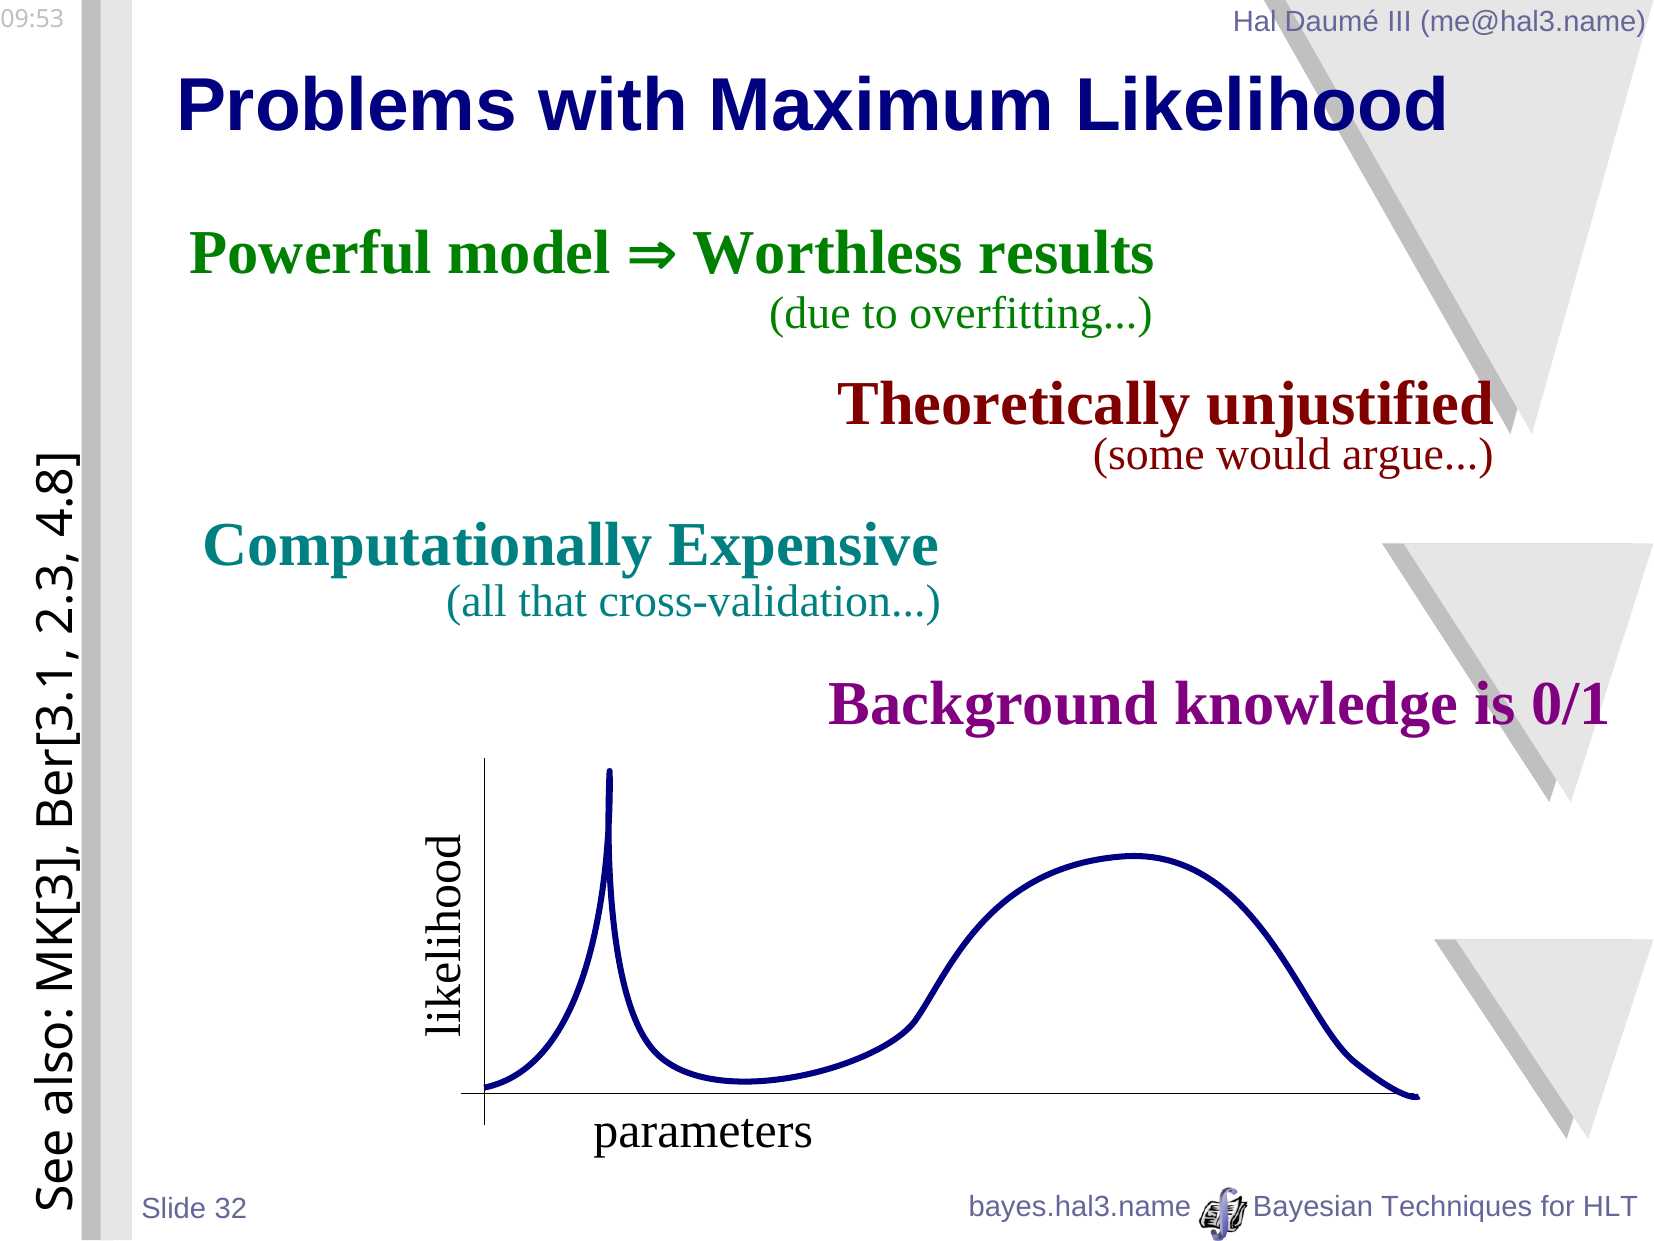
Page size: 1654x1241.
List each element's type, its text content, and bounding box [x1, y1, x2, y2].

text_box (all that cross-validation...) [446, 575, 942, 631]
text_box likelihood [416, 833, 477, 1038]
picture [1198, 1186, 1248, 1241]
text_box See also: MK[3], Ber[3.1, 2.3, 4.8] [19, 706, 80, 1213]
text_box Theoretically unjustified [837, 368, 1497, 451]
text_box parameters [593, 1102, 814, 1164]
text_box (due to overfitting...) [769, 288, 1154, 344]
text_box Powerful model ⇒ Worthless results [189, 217, 1157, 300]
text_box Computationally Expensive [202, 509, 941, 592]
text_box Background knowledge is 0/1 [828, 668, 1613, 751]
title Problems with Maximum Likelihood [176, 44, 1509, 166]
text_box (some would argue...) [1092, 428, 1495, 485]
